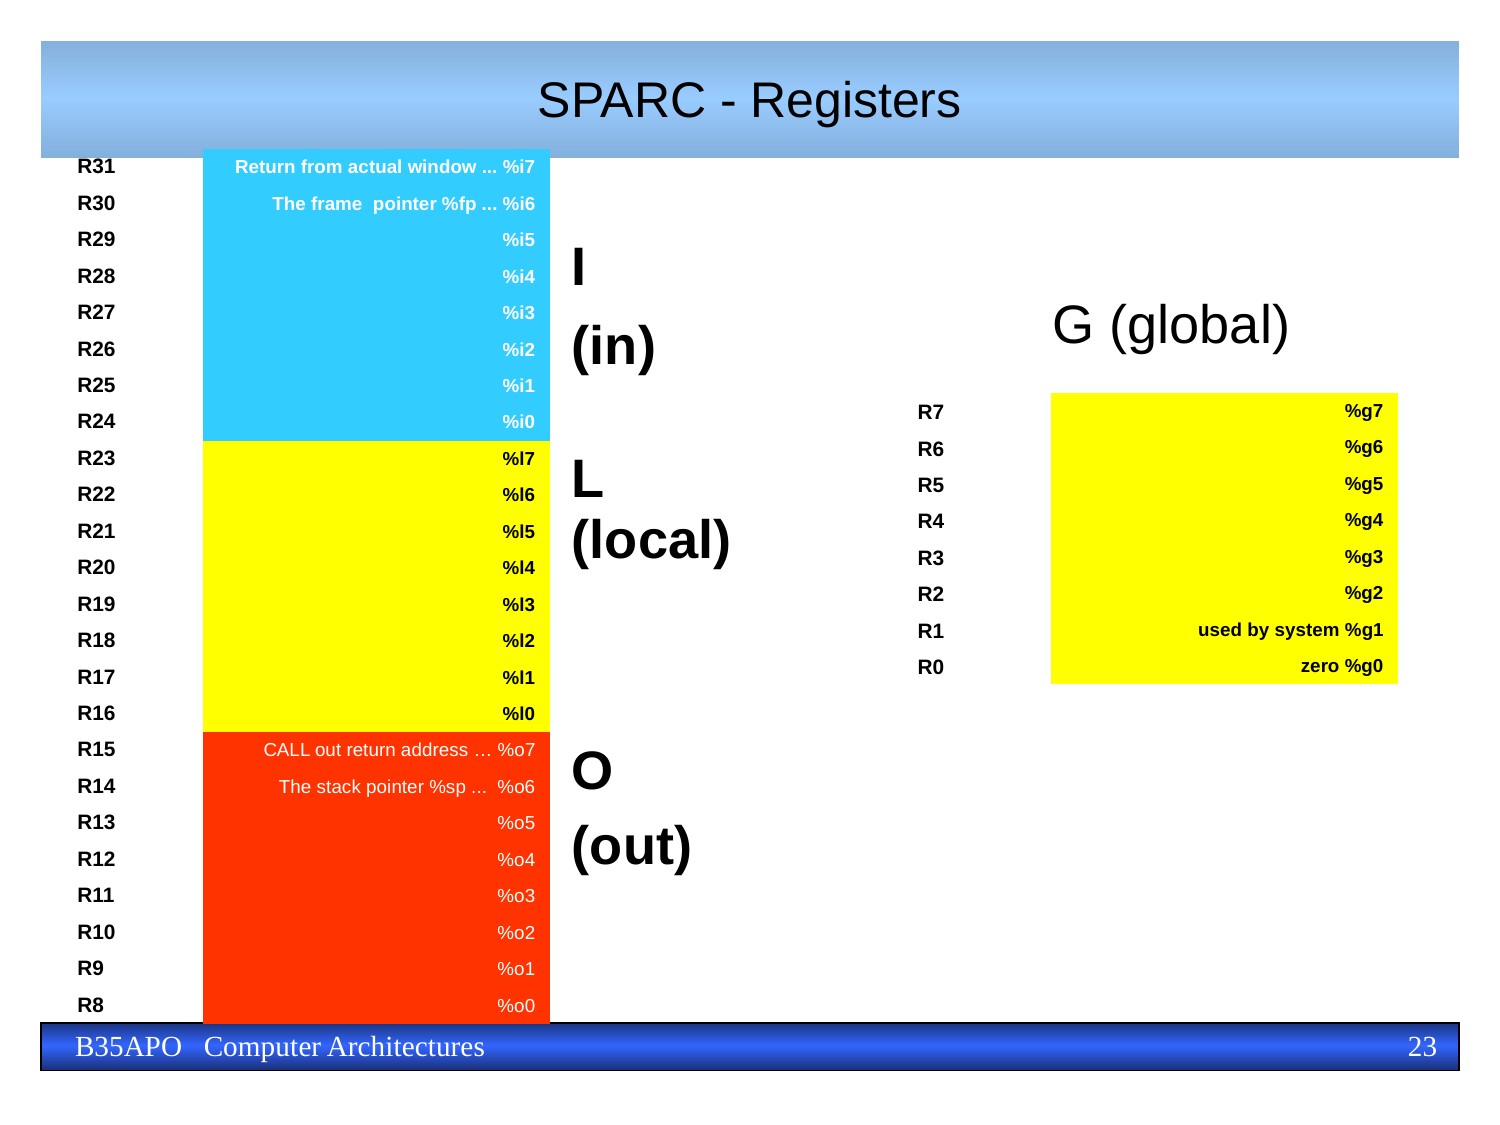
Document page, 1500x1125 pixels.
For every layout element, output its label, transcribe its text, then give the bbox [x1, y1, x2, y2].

table_cell R24 [72, 404, 191, 441]
table_cell R16 [72, 696, 191, 732]
table_cell %l3 [203, 587, 550, 623]
table_cell R3 [912, 541, 1031, 577]
table_cell %l5 [203, 514, 550, 550]
table_cell R30 [72, 186, 191, 222]
table_cell R17 [72, 659, 191, 696]
table_cell R26 [72, 331, 191, 368]
table_cell R11 [72, 878, 191, 914]
table_cell %i5 [203, 222, 550, 259]
table_cell R4 [912, 504, 1031, 541]
table_cell %i4 [203, 259, 550, 295]
title SPARC - Registers [41, 41, 1459, 158]
table_cell R12 [72, 842, 191, 878]
table_cell used by system %g1 [1051, 611, 1398, 648]
table_cell %l7 [203, 441, 550, 477]
table_cell R28 [72, 259, 191, 295]
table_cell %o5 [203, 805, 550, 842]
text_box G (global) [1037, 287, 1325, 363]
table_cell R5 [912, 468, 1031, 504]
table_cell %g6 [1051, 429, 1398, 466]
table_cell %o1 [203, 951, 550, 987]
table_cell The frame pointer %fp ... %i6 [203, 186, 550, 222]
table_cell %g4 [1051, 502, 1398, 538]
table_cell R18 [72, 623, 191, 659]
table_cell %o0 [203, 987, 550, 1024]
table_cell R9 [72, 951, 191, 987]
table_header %g7 [1051, 393, 1398, 429]
table_cell R13 [72, 805, 191, 842]
table_cell %l6 [203, 477, 550, 514]
table_cell %g2 [1051, 575, 1398, 611]
table_cell R10 [72, 914, 191, 951]
table_cell CALL out return address … %o7 [203, 732, 550, 769]
table_header I (in) [557, 149, 750, 441]
table_cell The stack pointer %sp ... %o6 [203, 769, 550, 805]
table_cell %o2 [203, 914, 550, 951]
table_header R7 [912, 395, 1031, 431]
table_cell %o3 [203, 878, 550, 914]
table_header Return from actual window ... %i7 [203, 149, 550, 186]
table_cell R15 [72, 732, 191, 769]
table_cell R29 [72, 222, 191, 259]
table_cell R2 [912, 577, 1031, 614]
table_cell R19 [72, 587, 191, 623]
table_cell R8 [72, 987, 191, 1024]
table_cell %i0 [203, 404, 550, 441]
table_cell R21 [72, 514, 191, 550]
table_cell %o4 [203, 842, 550, 878]
table_cell R0 [912, 650, 1031, 686]
table_cell %i1 [203, 368, 550, 404]
table_cell R20 [72, 550, 191, 587]
table_cell %l1 [203, 659, 550, 696]
table_cell R6 [912, 431, 1031, 468]
table_cell R1 [912, 614, 1031, 650]
table_cell R22 [72, 477, 191, 514]
table_cell %l0 [203, 696, 550, 732]
table_cell R14 [72, 769, 191, 805]
table_cell zero %g0 [1051, 648, 1398, 684]
table_cell O (out) [557, 732, 750, 1024]
table_cell %l2 [203, 623, 550, 659]
table_header R31 [72, 149, 191, 186]
table_cell R23 [72, 441, 191, 477]
table_cell L (local) [557, 441, 750, 732]
table_cell %l4 [203, 550, 550, 587]
table_cell %i2 [203, 331, 550, 368]
table_cell R25 [72, 368, 191, 404]
table_cell %g5 [1051, 466, 1398, 502]
table_cell R27 [72, 295, 191, 331]
table_cell %i3 [203, 295, 550, 331]
table_cell %g3 [1051, 538, 1398, 575]
